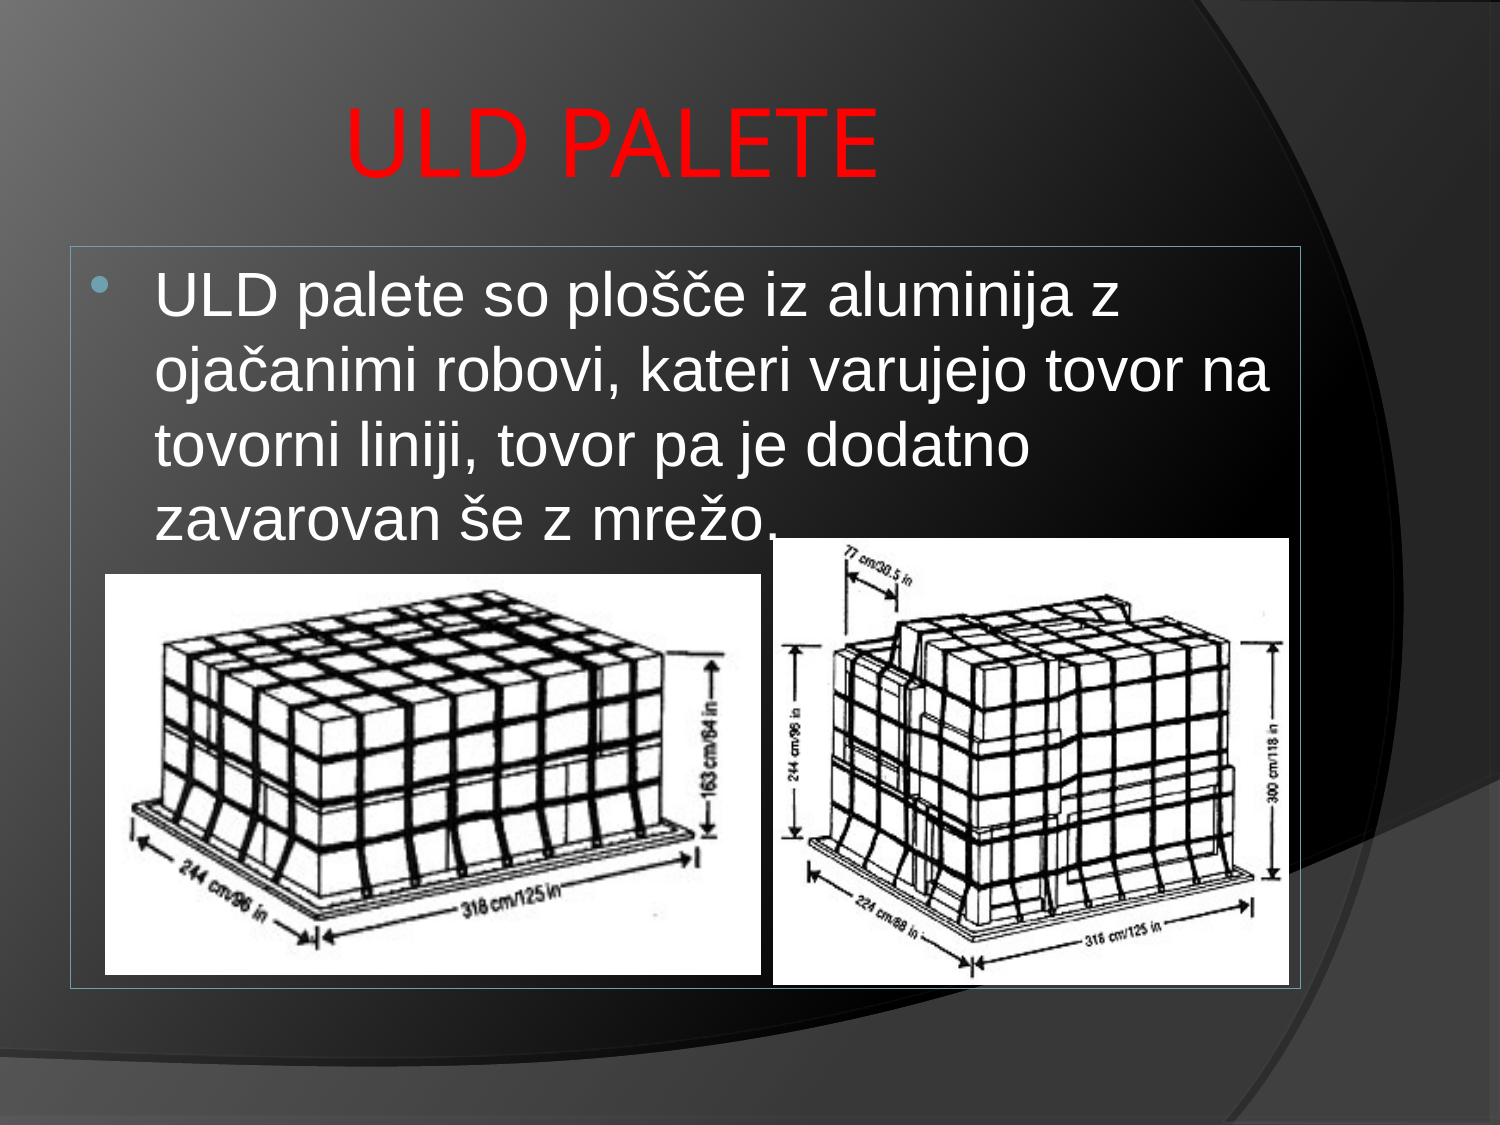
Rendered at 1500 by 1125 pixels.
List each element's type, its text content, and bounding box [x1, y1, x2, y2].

list ULD palete so plošče iz aluminija z ojačanimi robovi, kateri varujejo tovor na tovorni liniji, tovor pa je dodatno zavarovan še z mrežo. [70, 246, 1301, 989]
picture [105, 574, 761, 975]
title ULD PALETE [0, 45, 1225, 233]
picture [773, 538, 1289, 985]
